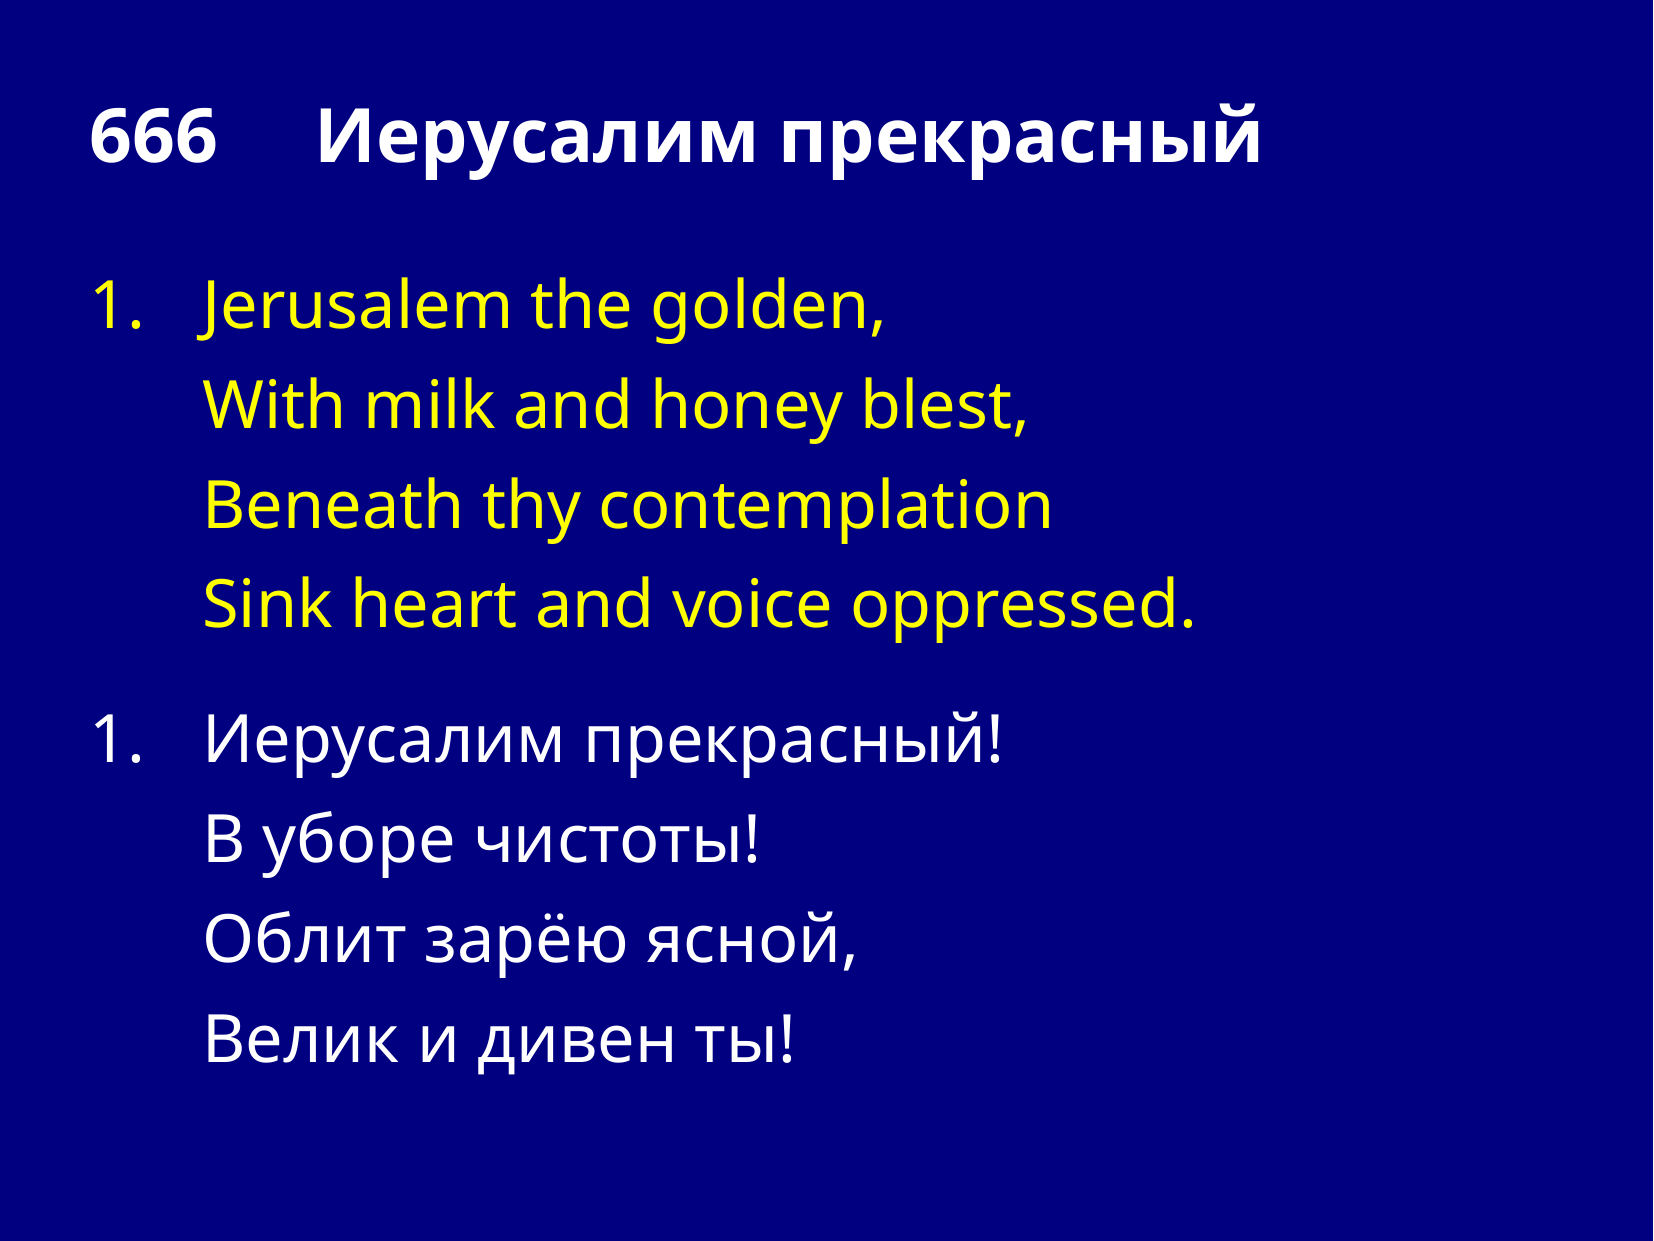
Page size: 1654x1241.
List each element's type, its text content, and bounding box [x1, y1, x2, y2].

text_box 1. Иерусалим прекрасный! В уборе чистоты! Облит зарёю ясной, Велик и дивен ты! [75, 675, 1576, 1163]
text_box 666 Иерусалим прекрасный [75, 75, 1576, 188]
text_box 1. Jerusalem the golden, With milk and honey blest, Beneath thy contemplation Sink heart and voice oppressed. [75, 188, 1576, 638]
